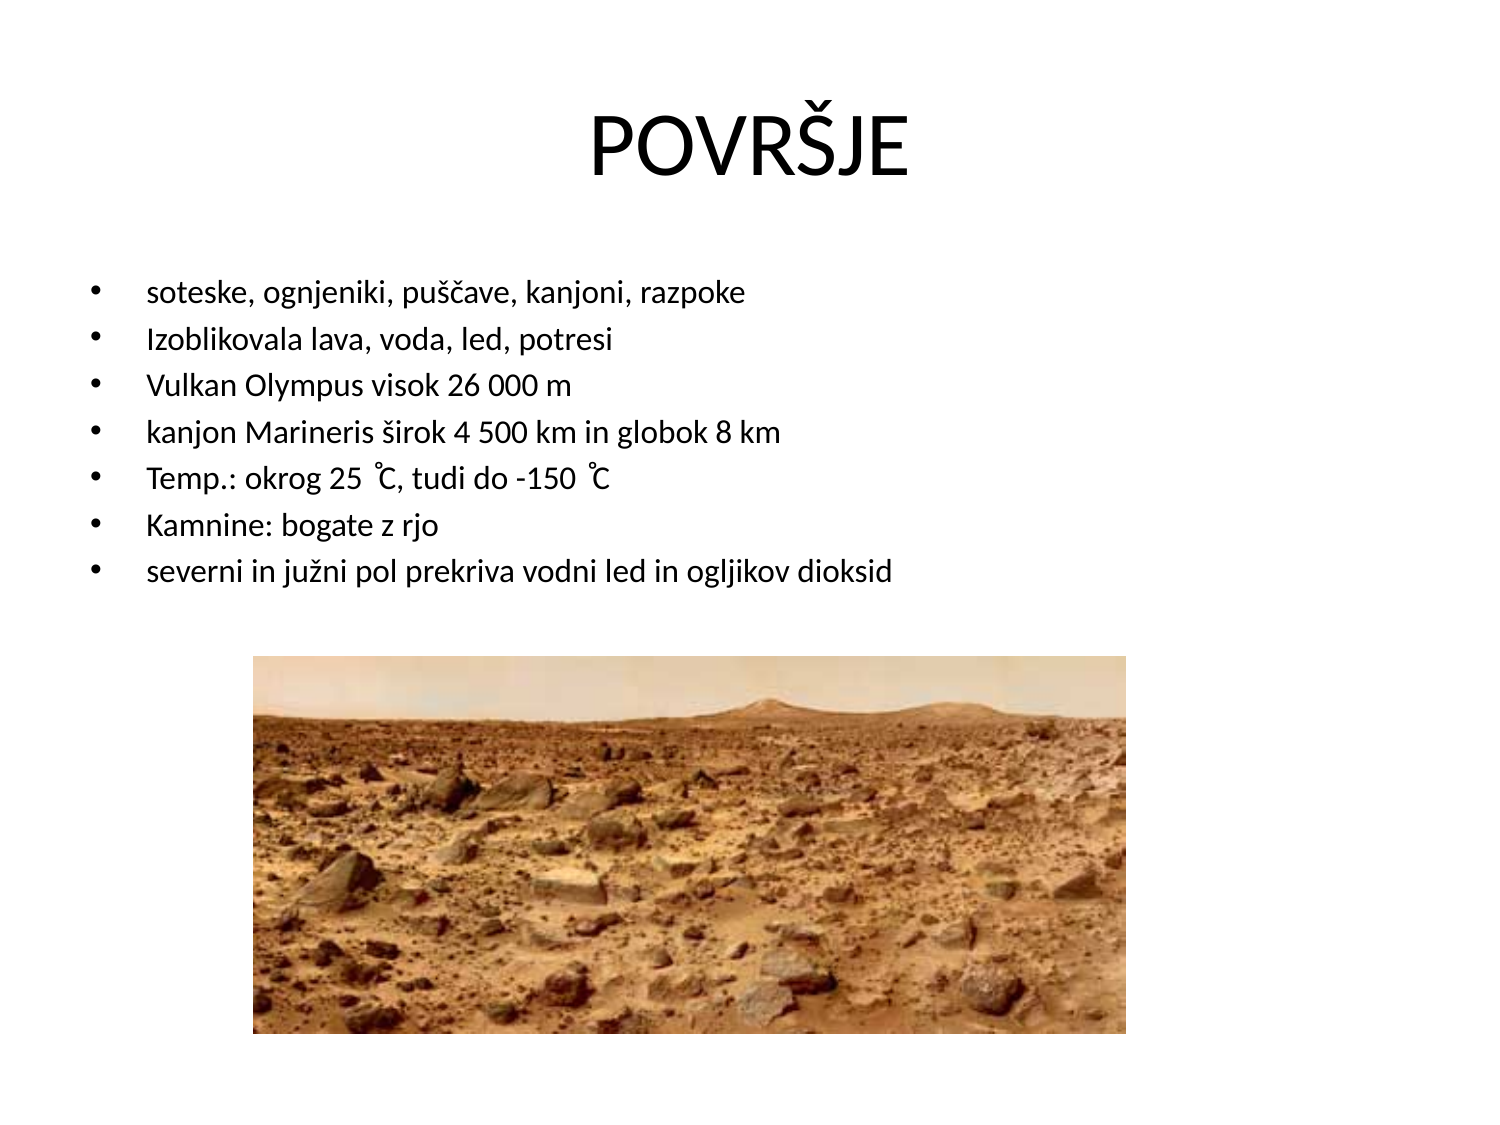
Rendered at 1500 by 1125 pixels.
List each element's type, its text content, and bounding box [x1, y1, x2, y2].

list soteske, ognjeniki, puščave, kanjoni, razpoke Izoblikovala lava, voda, led, potresi Vulkan Olympus visok 26 000 m kanjon Marineris širok 4 500 km in globok 8 km Temp.: okrog 25 ̊C, tudi do -150 ̊C Kamnine: bogate z rjo severni in južni pol prekriva vodni led in ogljikov dioksid [75, 262, 1425, 1005]
picture [253, 656, 1126, 1035]
title POVRŠJE [75, 45, 1425, 233]
